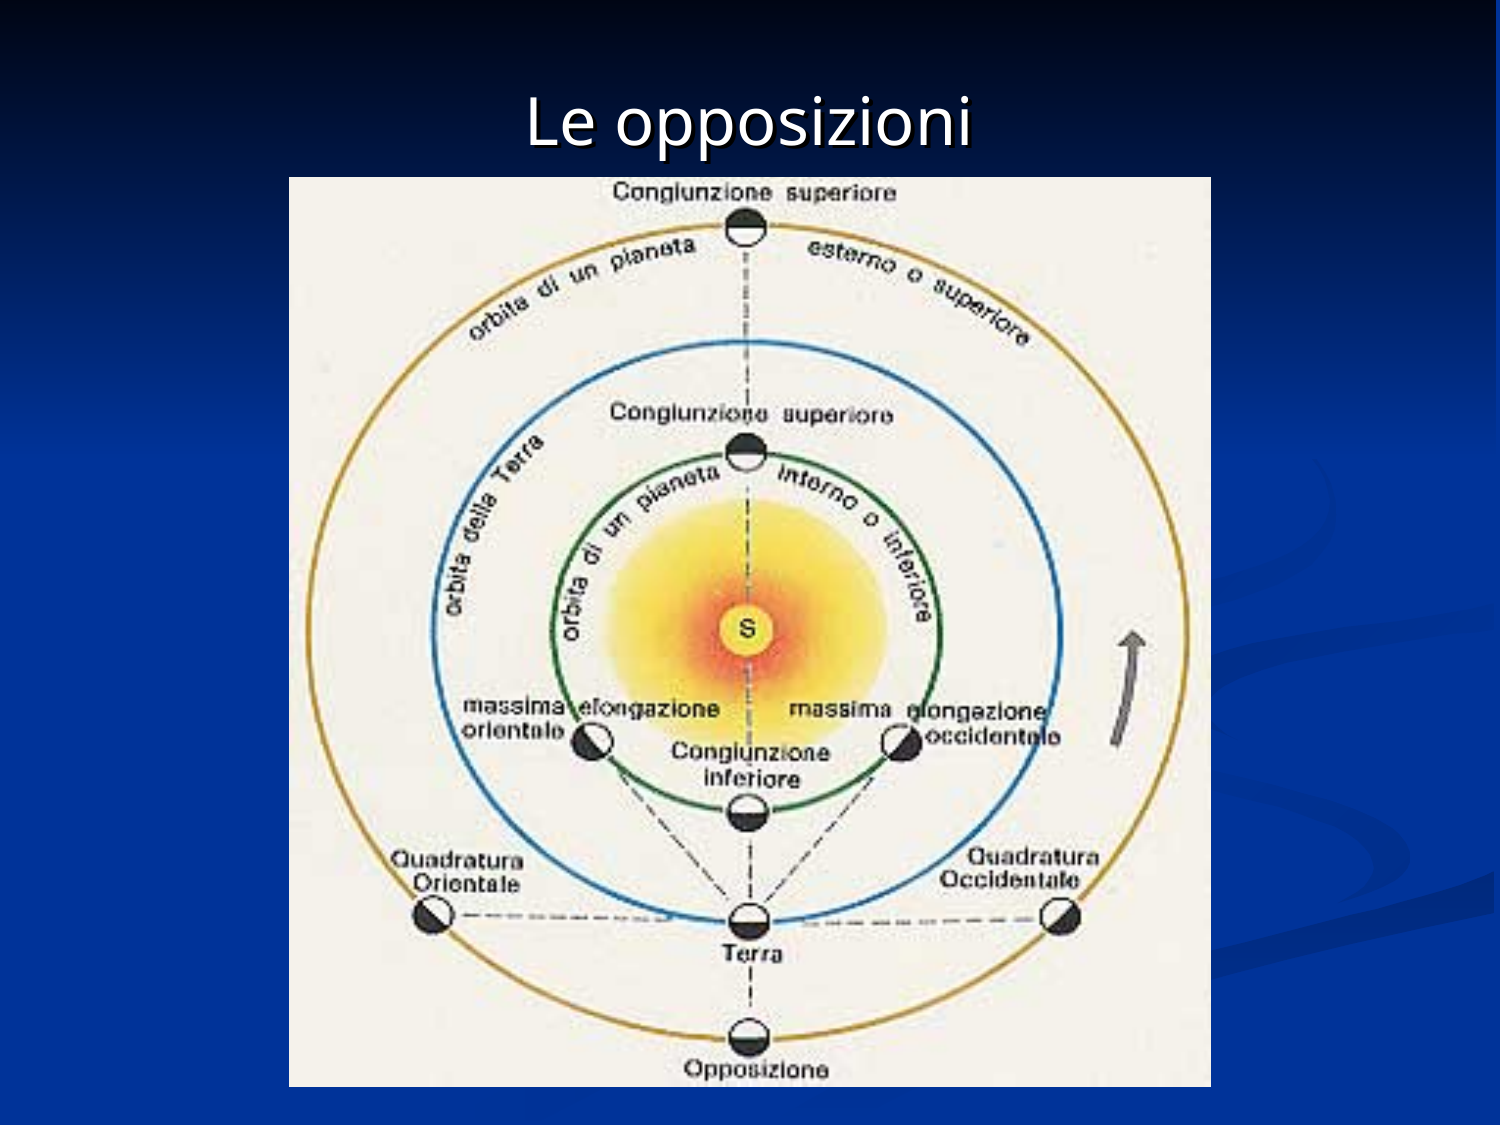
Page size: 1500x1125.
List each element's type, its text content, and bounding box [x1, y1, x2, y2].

text_box Le opposizioni [35, 70, 1465, 178]
picture [289, 177, 1211, 1087]
